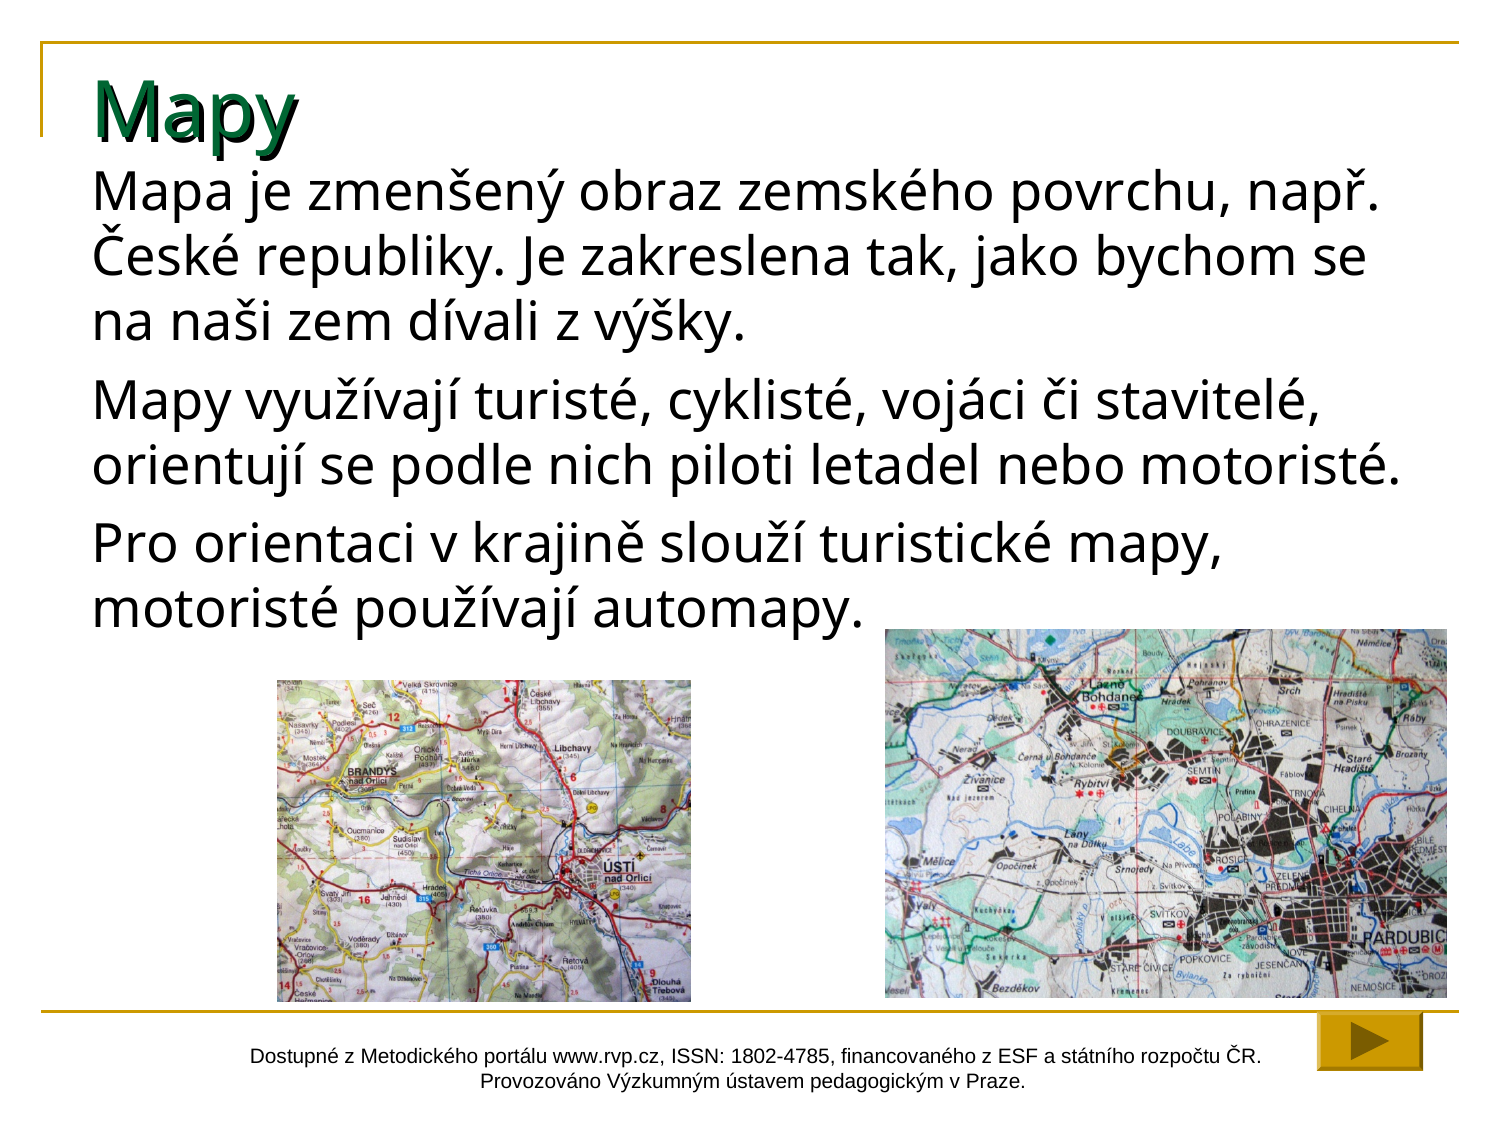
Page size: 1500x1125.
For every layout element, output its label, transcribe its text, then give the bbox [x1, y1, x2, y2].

title Mapy [75, 45, 1426, 173]
text_box Mapa je zmenšený obraz zemského povrchu, např. České republiky. Je zakreslena tak, jako bychom se na naši zem dívali z výšky. Mapy využívají turisté, cyklisté, vojáci či stavitelé, orientují se podle nich piloti letadel nebo motoristé. Pro orientaci v krajině slouží turistické mapy, motoristé používají automapy. [76, 148, 1471, 917]
text_box [1318, 1011, 1424, 1071]
picture [277, 680, 691, 1002]
picture [885, 629, 1447, 998]
